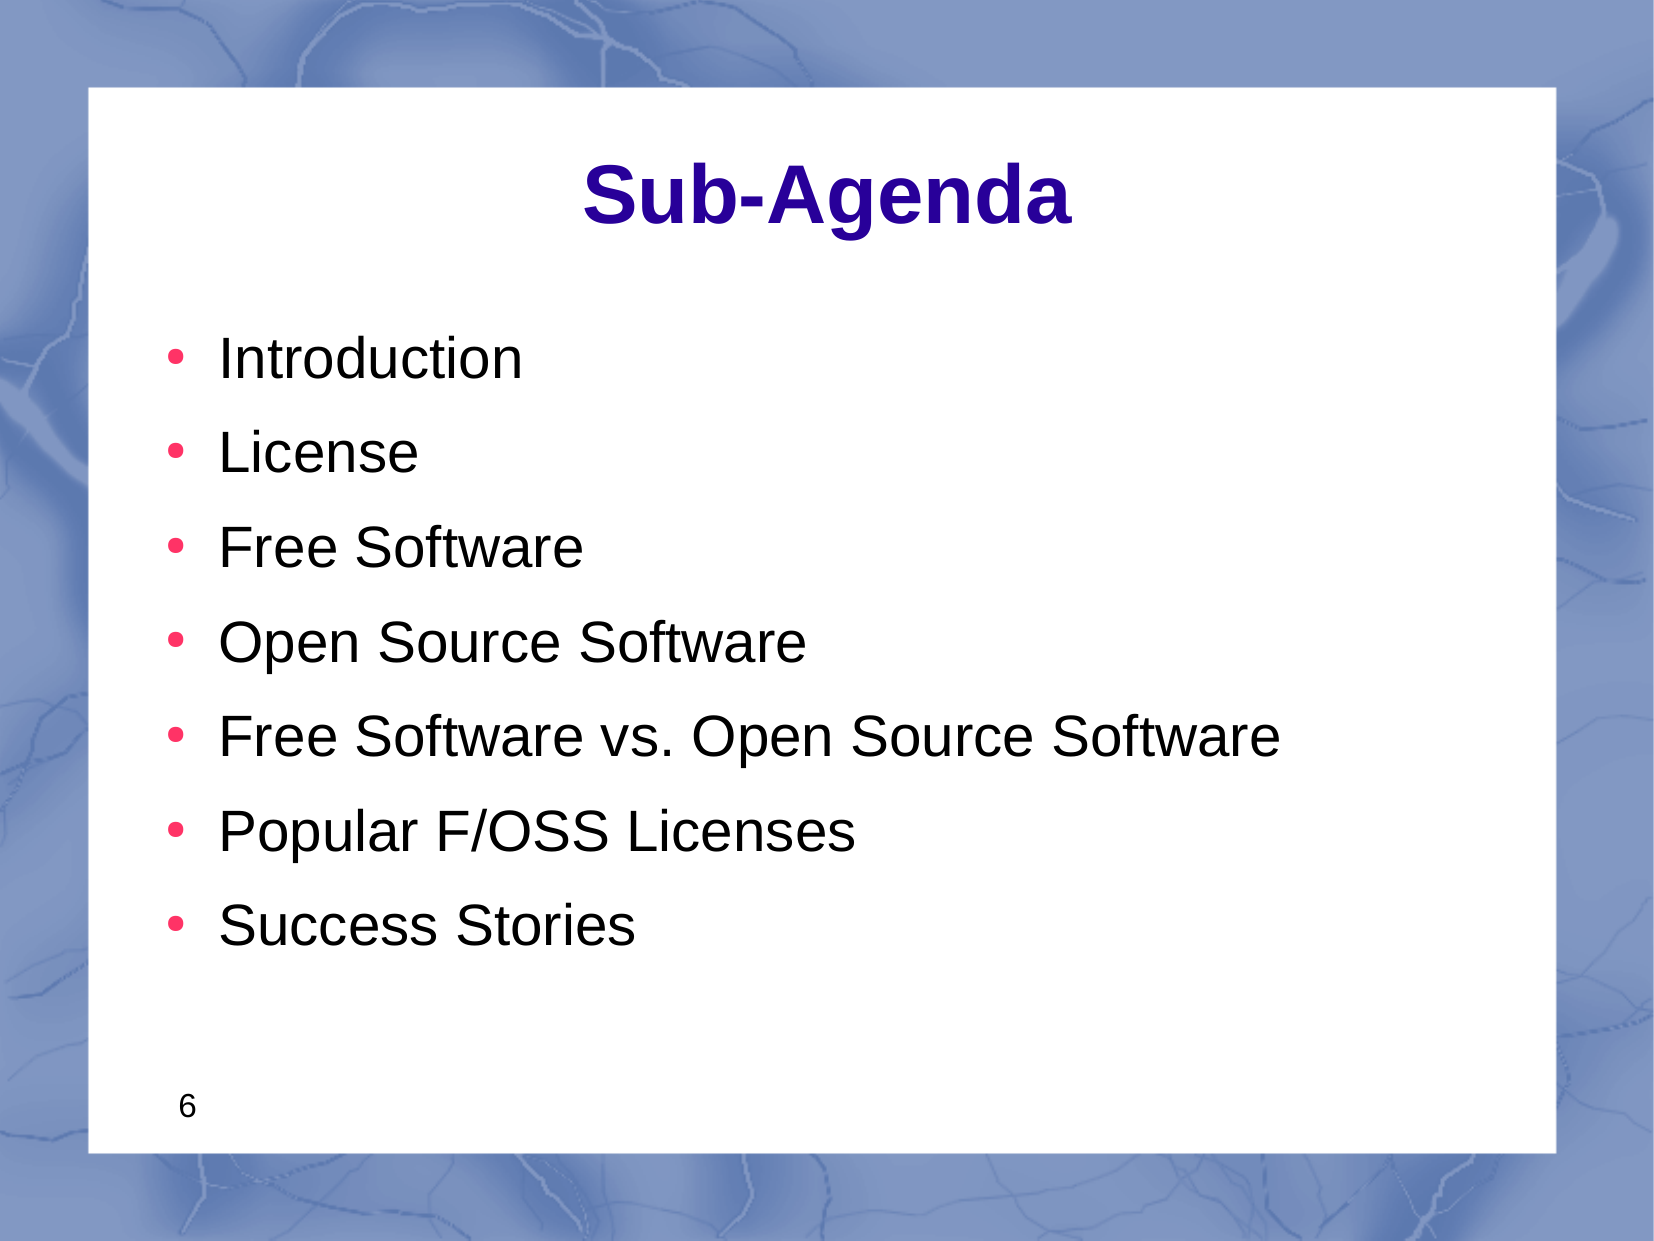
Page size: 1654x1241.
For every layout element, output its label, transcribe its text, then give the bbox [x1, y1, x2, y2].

list Introduction License Free Software Open Source Software Free Software vs. Open Source Software Popular F/OSS Licenses Success Stories [147, 325, 1506, 1045]
title Sub-Agenda [118, 90, 1536, 298]
picture [0, 0, 1654, 1241]
